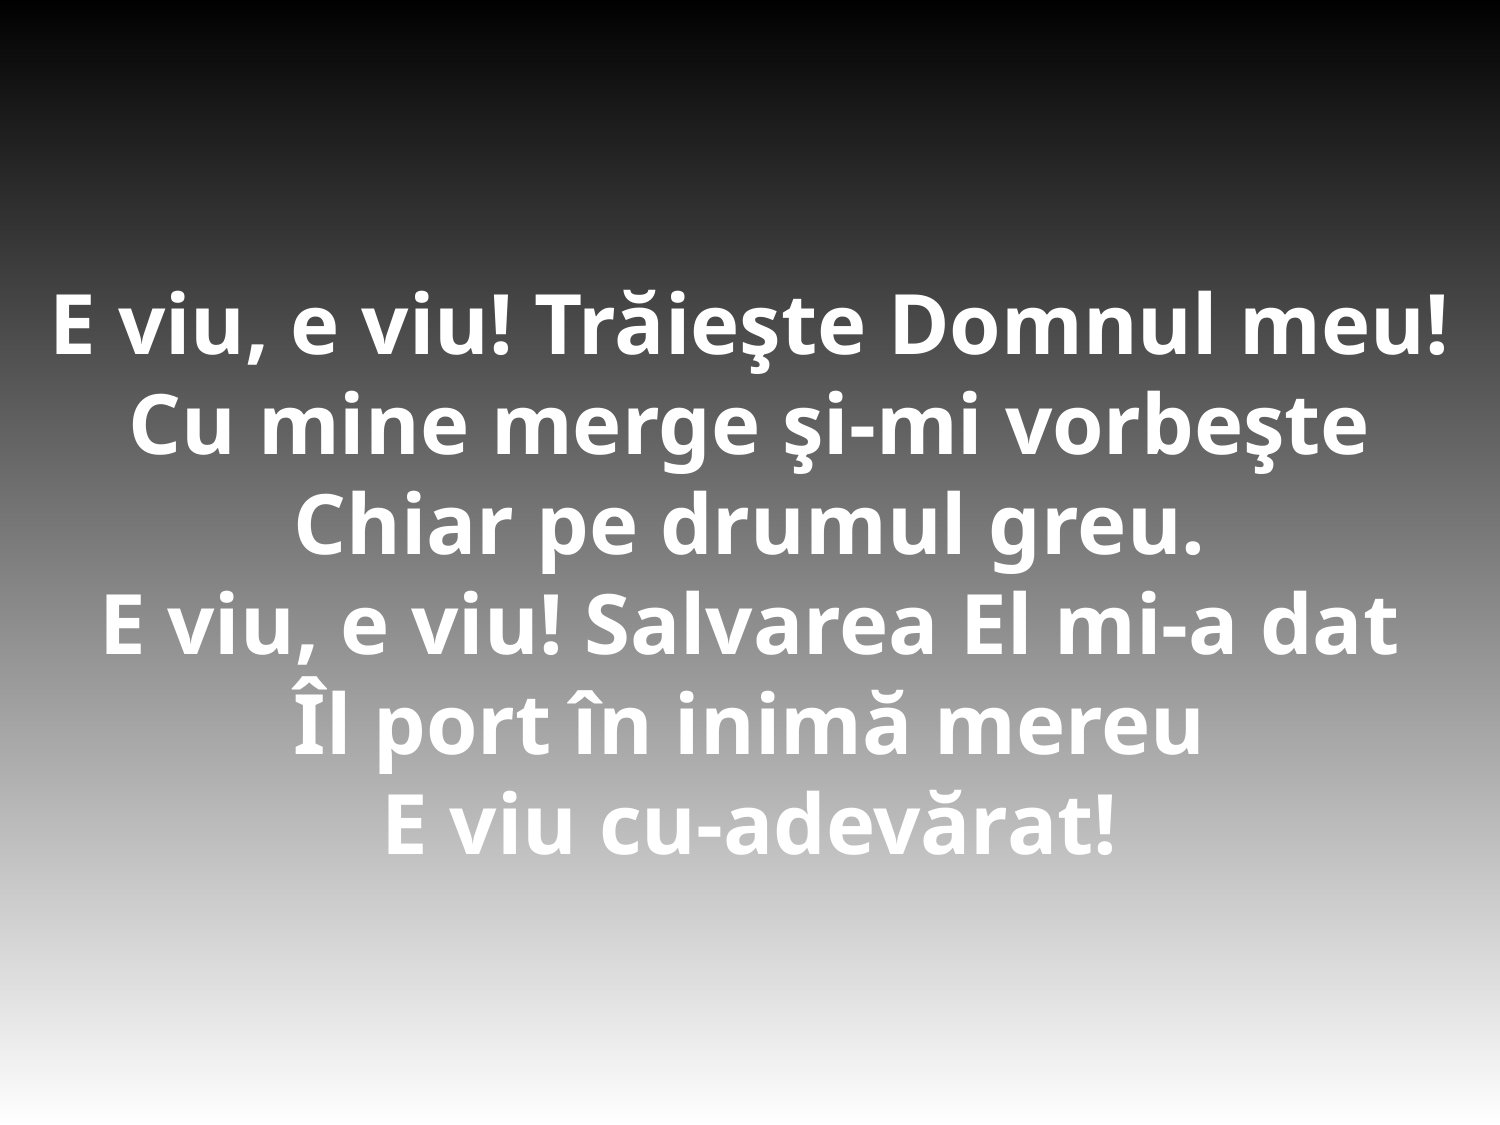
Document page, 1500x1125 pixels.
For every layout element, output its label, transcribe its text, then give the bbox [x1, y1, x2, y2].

title E viu, e viu! Trăieşte Domnul meu! Cu mine merge şi-mi vorbeşte Chiar pe drumul greu. E viu, e viu! Salvarea El mi-a dat Îl port în inimă mereu E viu cu-adevărat! [0, 155, 1500, 982]
